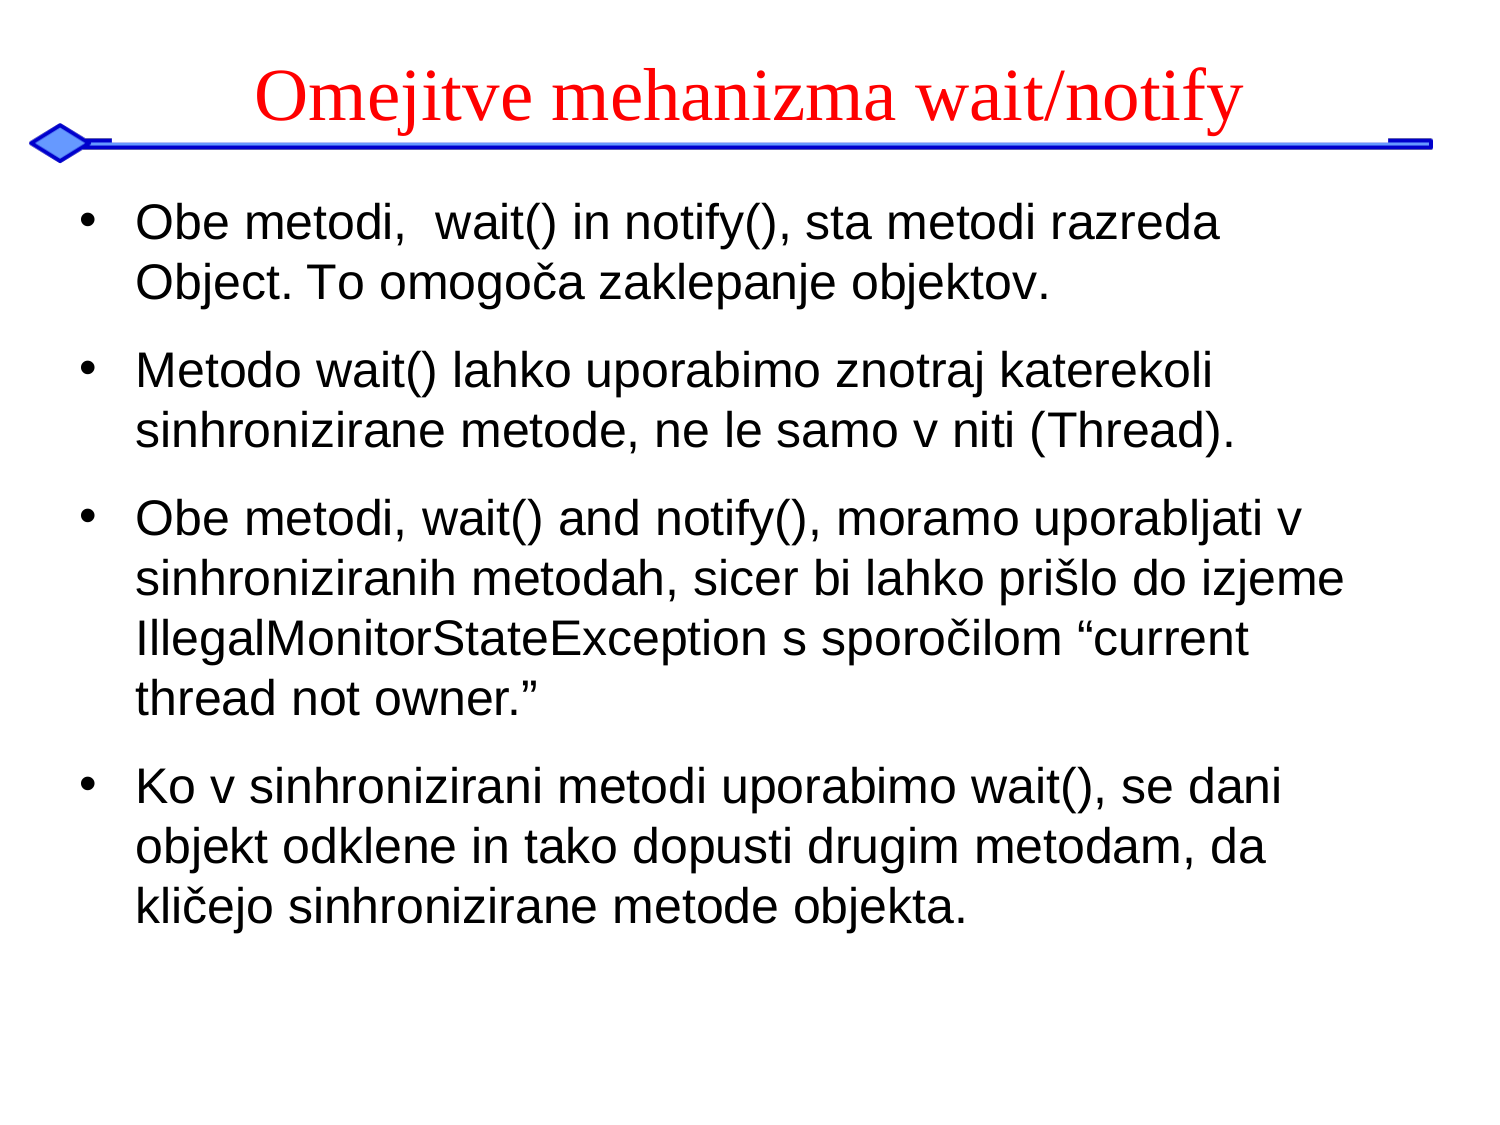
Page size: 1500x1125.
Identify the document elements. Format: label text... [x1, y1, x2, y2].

list Obe metodi, wait() in notify(), sta metodi razreda Object. To omogoča zaklepanje objektov. Metodo wait() lahko uporabimo znotraj katerekoli sinhronizirane metode, ne le samo v niti (Thread). Obe metodi, wait() and notify(), moramo uporabljati v sinhroniziranih metodah, sicer bi lahko prišlo do izjeme IllegalMonitorStateException s sporočilom “current thread not owner.” Ko v sinhronizirani metodi uporabimo wait(), se dani objekt odklene in tako dopusti drugim metodam, da kličejo sinhronizirane metode objekta. [64, 181, 1420, 1000]
picture [28, 122, 1434, 164]
title Omejitve mehanizma wait/notify [111, 37, 1389, 143]
